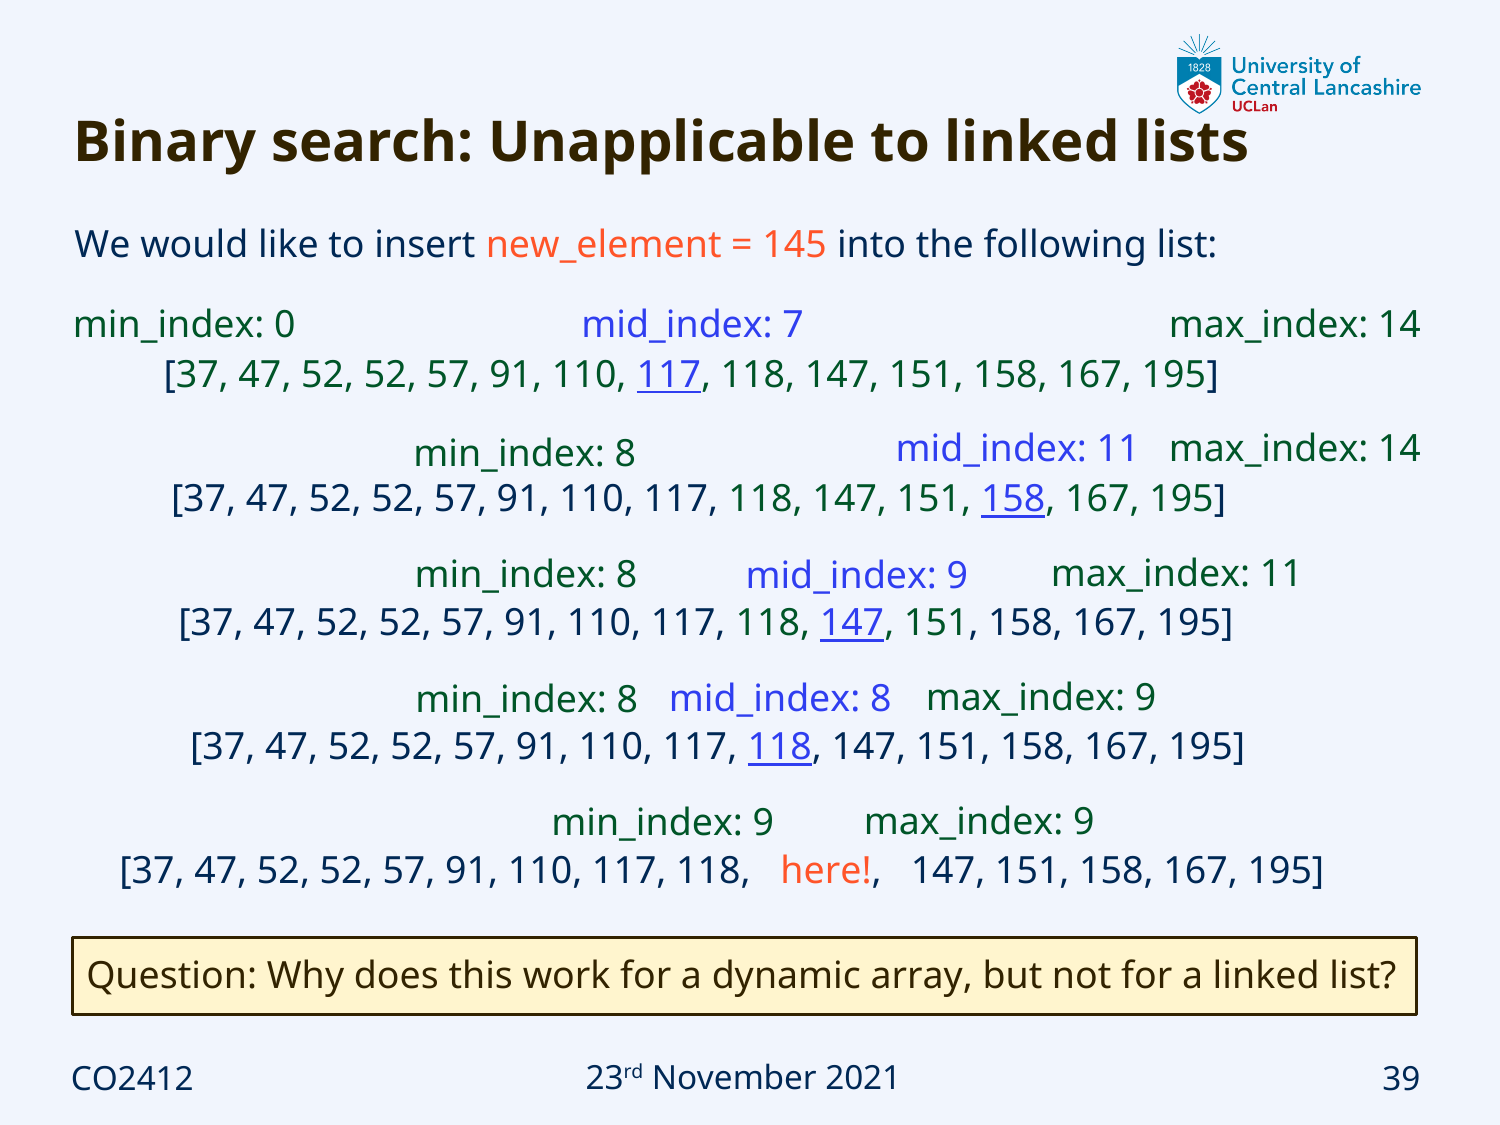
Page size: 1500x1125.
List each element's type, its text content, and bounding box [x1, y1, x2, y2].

text_box min_index: 9 [532, 790, 793, 851]
text_box [37, 47, 52, 52, 57, 91, 110, 117, 118, here!, 147, 151, 158, 167, 195] [104, 839, 1393, 901]
text_box mid_index: 7 [550, 292, 835, 353]
text_box [37, 47, 52, 52, 57, 91, 110, 117, 118, 147, 151, 158, 167, 195] [163, 590, 1261, 651]
text_box max_index: 11 [1034, 541, 1320, 601]
text_box max_index: 9 [837, 789, 1122, 850]
text_box mid_index: 9 [714, 543, 1000, 604]
text_box [37, 47, 52, 52, 57, 91, 110, 117, 118, 147, 151, 158, 167, 195] [148, 342, 1286, 403]
text_box min_index: 0 [54, 292, 314, 353]
title Binary search: Unapplicable to linked lists [58, 54, 1500, 224]
text_box max_index: 14 [1153, 292, 1438, 353]
text_box We would like to insert new_element = 145 into the following list: [59, 204, 1435, 273]
text_box min_index: 8 [395, 421, 655, 482]
text_box [72, 1004, 1417, 1015]
picture [1177, 34, 1421, 54]
text_box mid_index: 8 [638, 666, 923, 727]
text_box min_index: 8 [396, 542, 656, 603]
text_box max_index: 9 [899, 665, 1184, 725]
text_box [37, 47, 52, 52, 57, 91, 110, 117, 118, 147, 151, 158, 167, 195] [156, 466, 1280, 527]
text_box [72, 937, 1417, 943]
text_box min_index: 8 [397, 668, 657, 728]
text_box Question: Why does this work for a dynamic array, but not for a linked list? [60, 943, 1424, 1004]
text_box mid_index: 11 [875, 417, 1160, 477]
text_box [37, 47, 52, 52, 57, 91, 110, 117, 118, 147, 151, 158, 167, 195] [175, 715, 1273, 775]
text_box max_index: 14 [1153, 416, 1438, 477]
